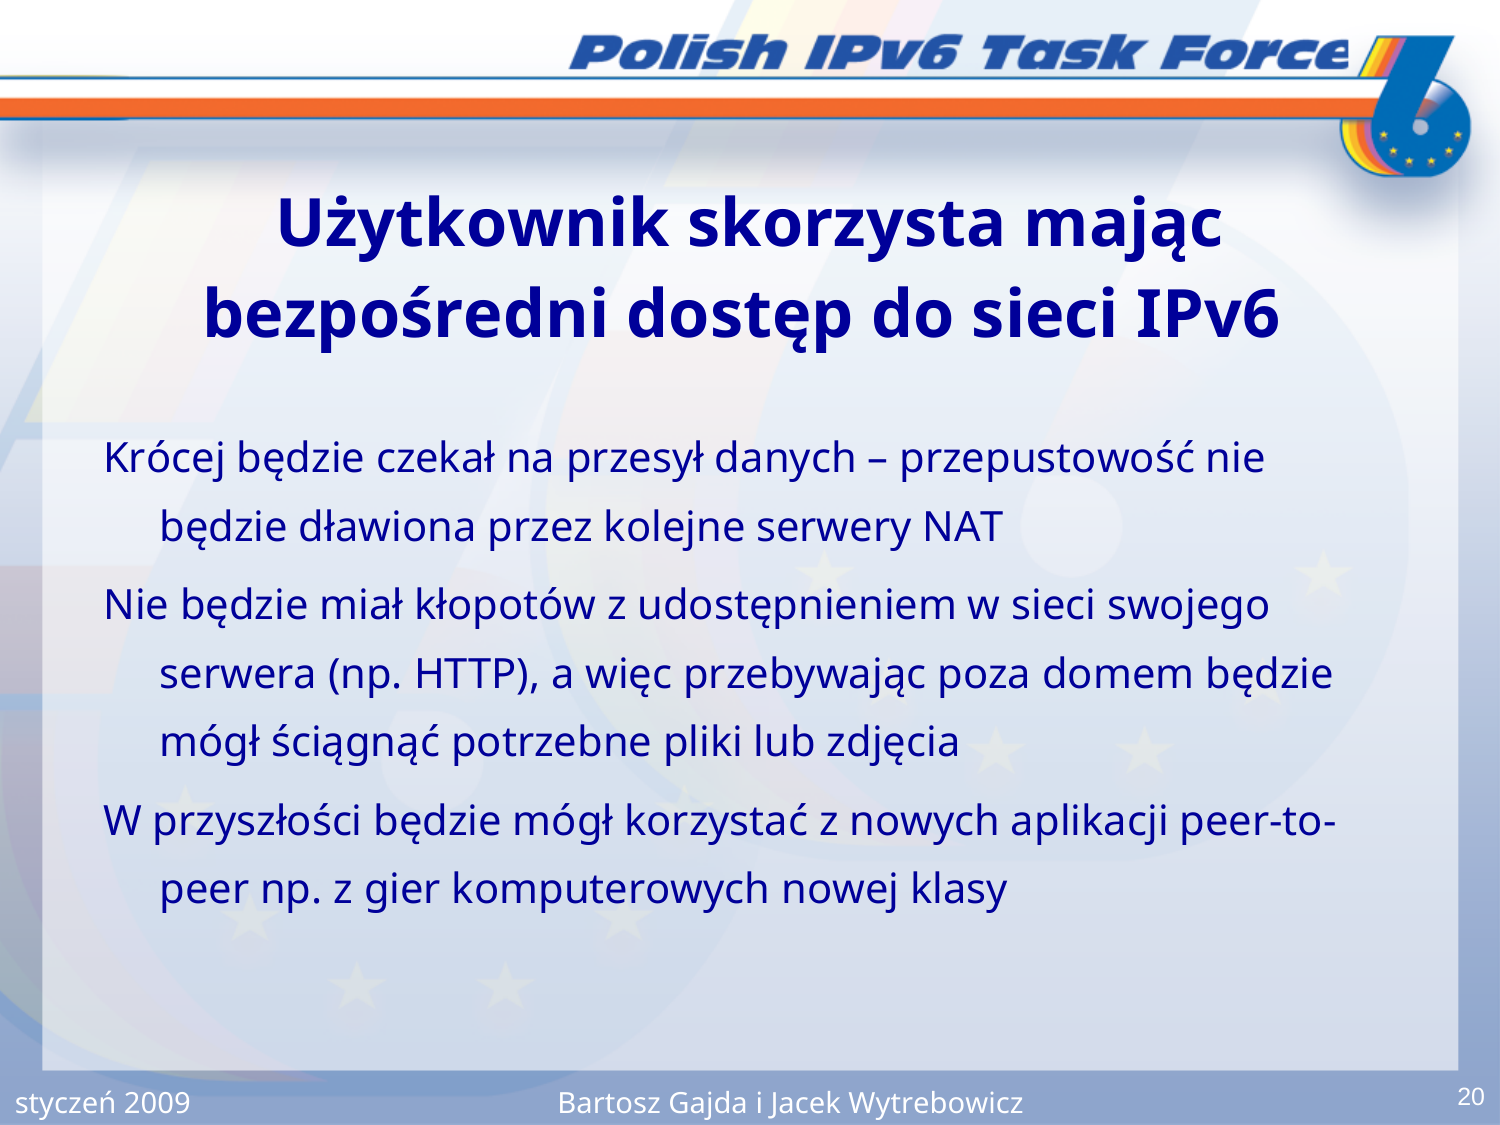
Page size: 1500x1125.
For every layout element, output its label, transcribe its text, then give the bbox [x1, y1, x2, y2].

picture [0, 0, 1500, 1125]
list Krócej będzie czekał na przesył danych – przepustowość nie będzie dławiona przez kolejne serwery NAT Nie będzie miał kłopotów z udostępnieniem w sieci swojego serwera (np. HTTP), a więc przebywając poza domem będzie mógł ściągnąć potrzebne pliki lub zdjęcia W przyszłości będzie mógł korzystać z nowych aplikacji peer-to-peer np. z gier komputerowych nowej klasy [88, 408, 1364, 1049]
title Użytkownik skorzysta mając bezpośredni dostęp do sieci IPv6 [112, 172, 1388, 361]
